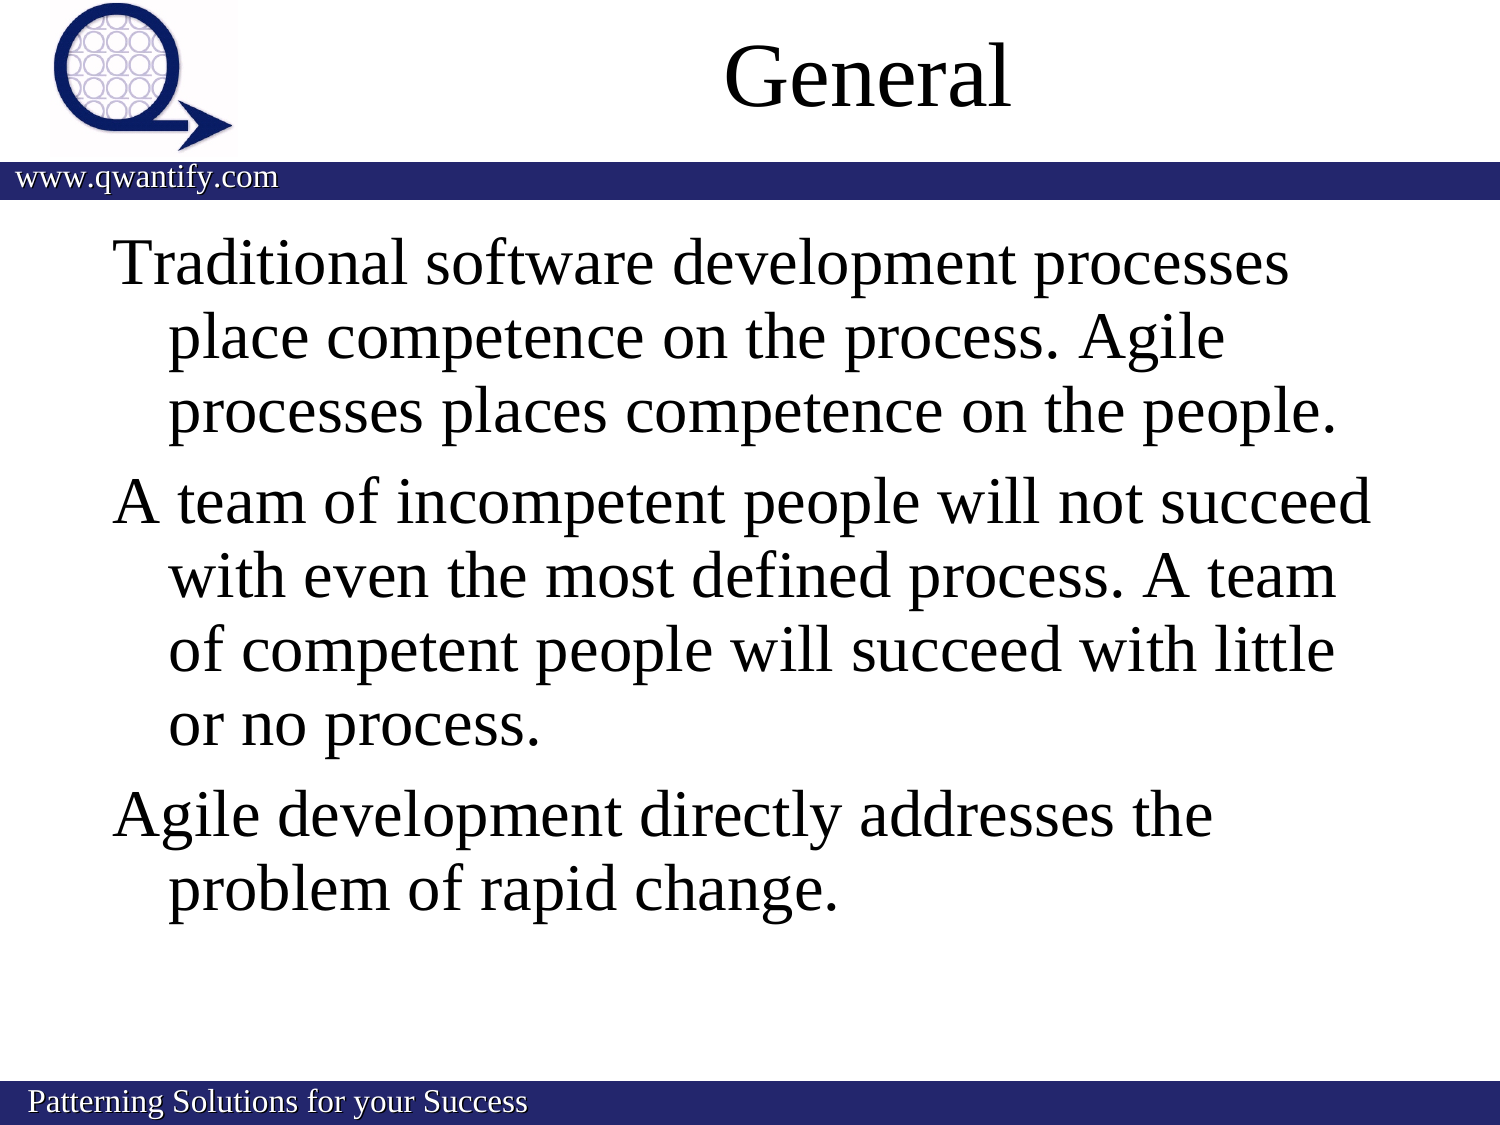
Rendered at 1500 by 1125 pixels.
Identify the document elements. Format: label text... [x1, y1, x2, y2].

picture [50, 0, 238, 157]
picture [0, 162, 1500, 200]
list Traditional software development processes place competence on the process. Agile processes places competence on the people. A team of incompetent people will not succeed with even the most defined process. A team of competent people will succeed with little or no process. Agile development directly addresses the problem of rapid change. [112, 224, 1388, 1076]
picture [0, 1081, 1500, 1125]
title General [287, 0, 1450, 193]
